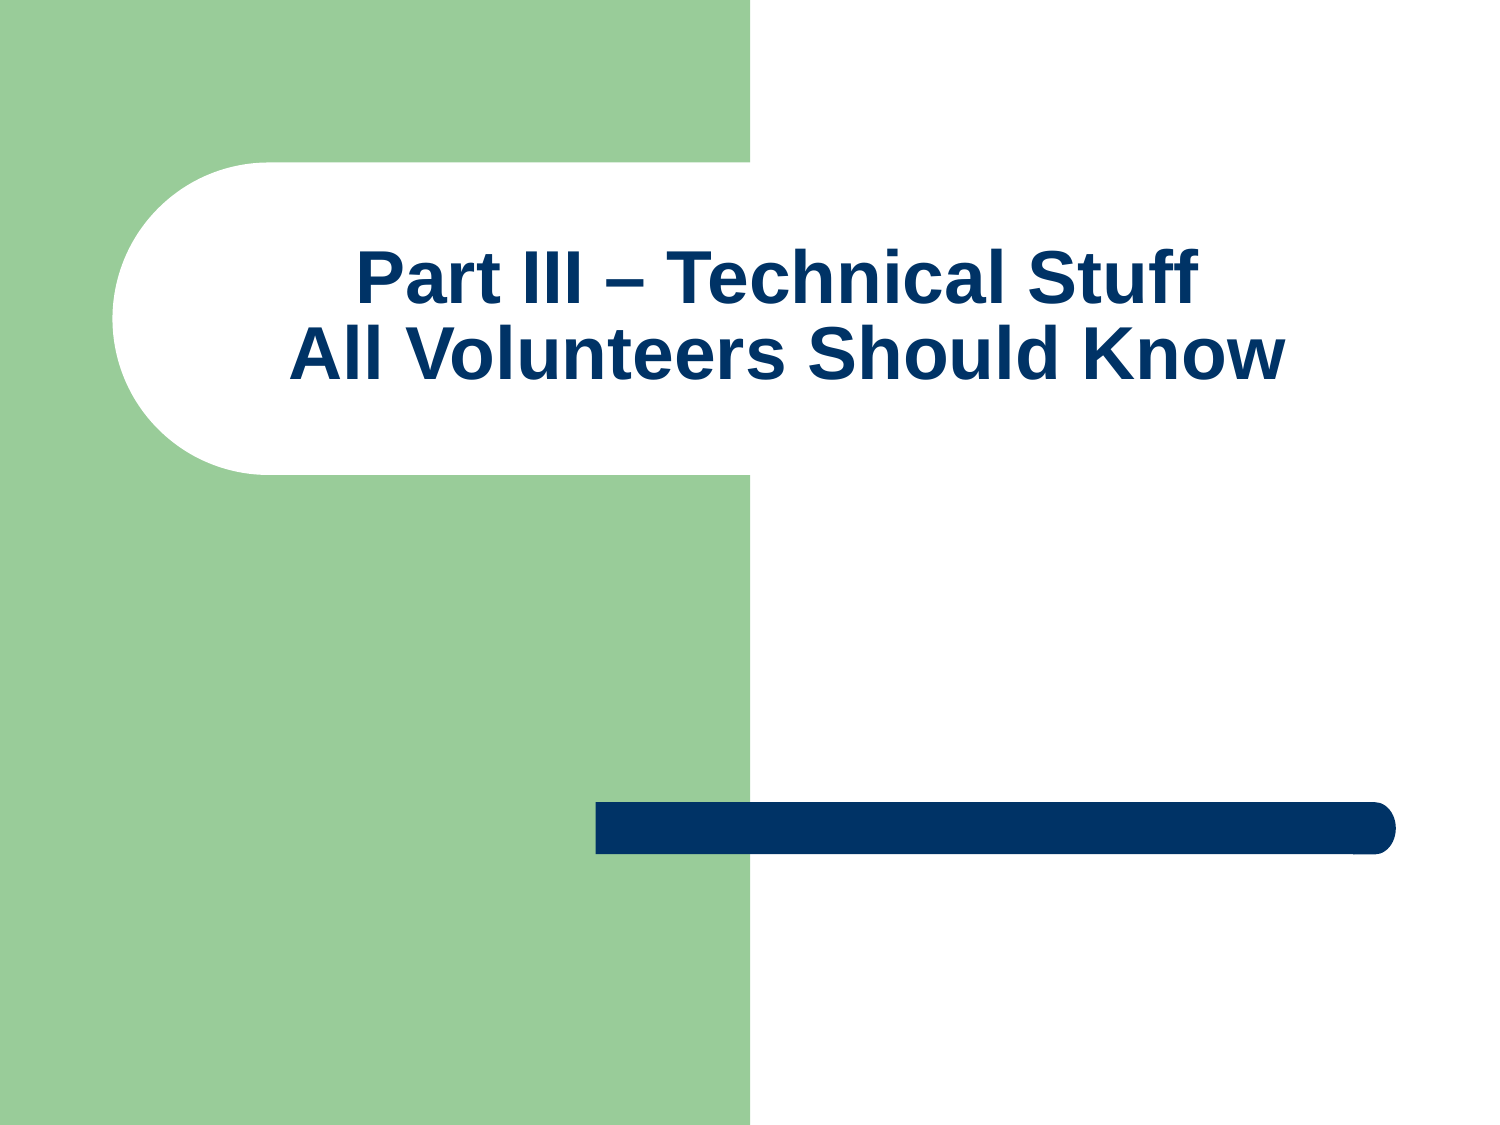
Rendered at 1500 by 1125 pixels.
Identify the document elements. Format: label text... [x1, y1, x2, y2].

title Part III – Technical Stuff All Volunteers Should Know [112, 162, 1463, 475]
